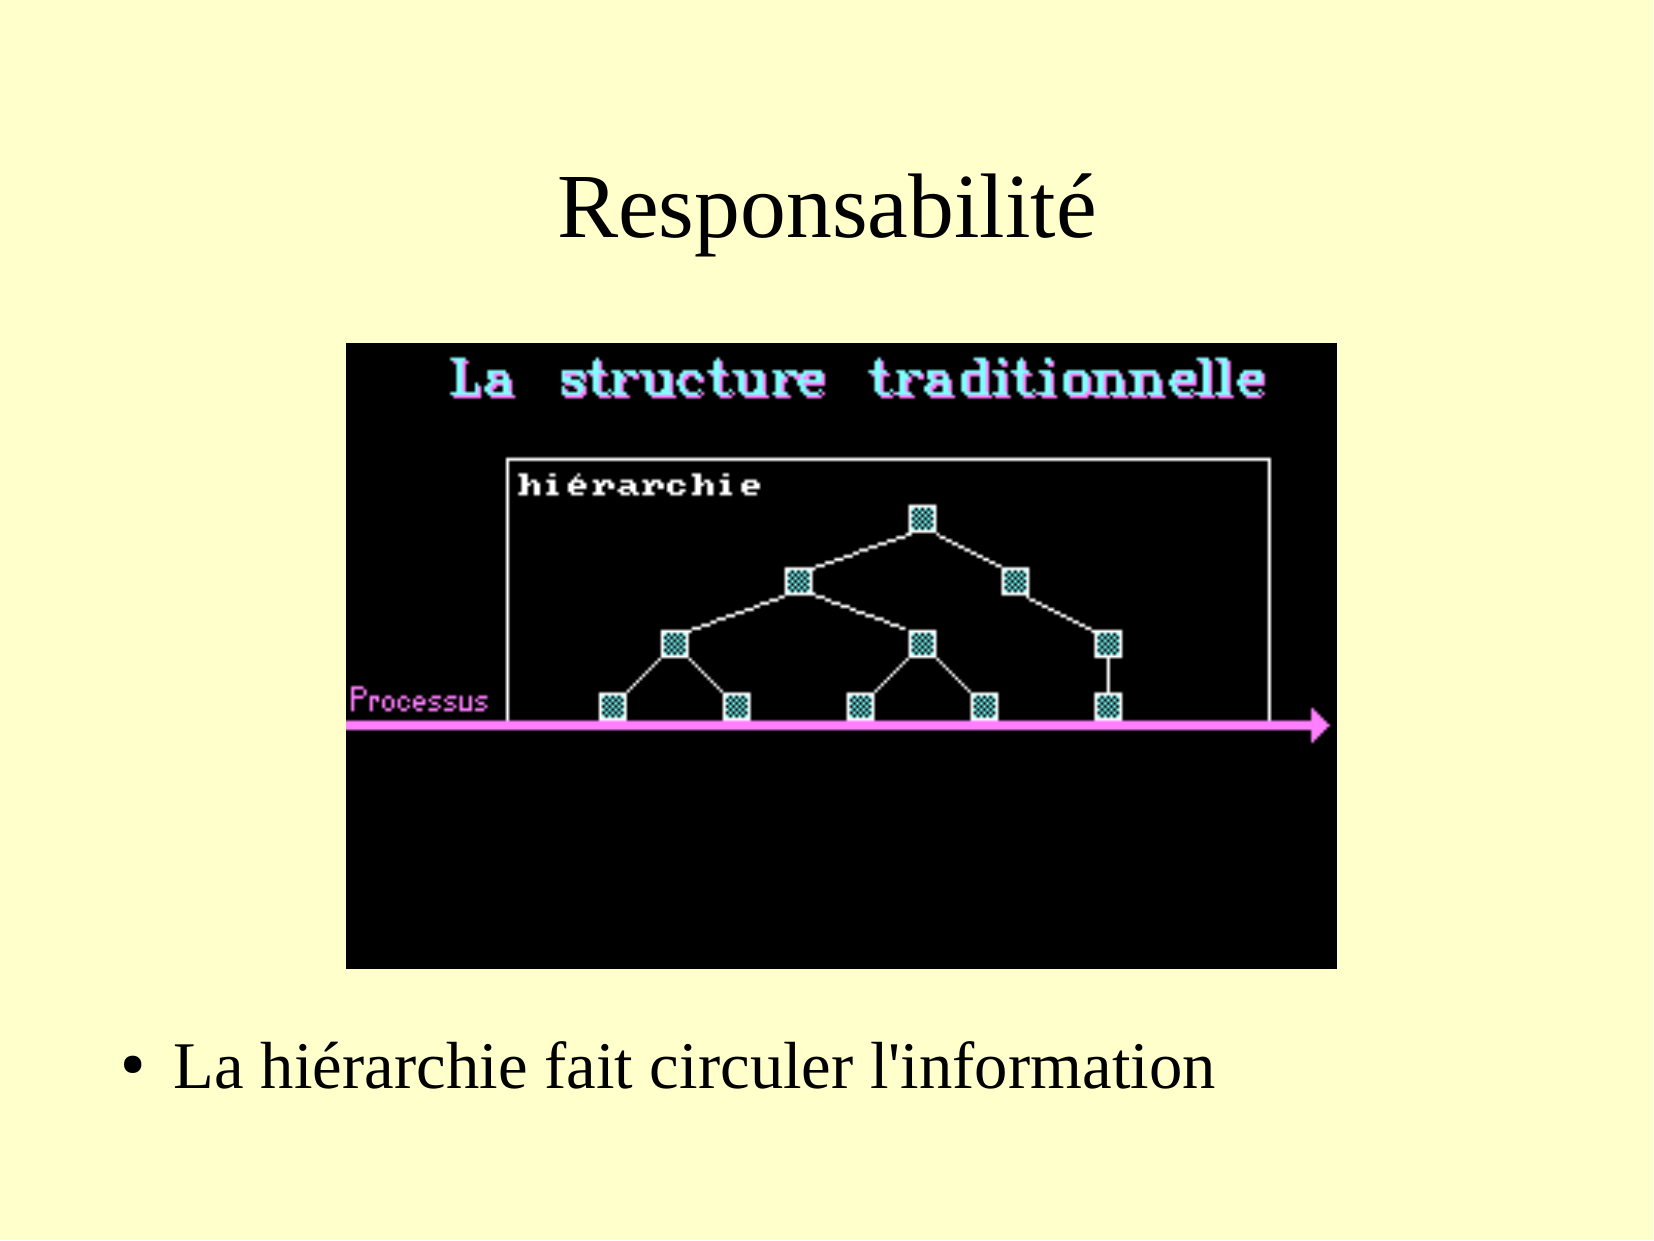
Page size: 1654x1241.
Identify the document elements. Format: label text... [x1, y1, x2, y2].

list La hiérarchie fait circuler l'information [103, 1029, 1512, 1197]
picture [346, 343, 1337, 969]
title Responsabilité [121, 102, 1534, 311]
